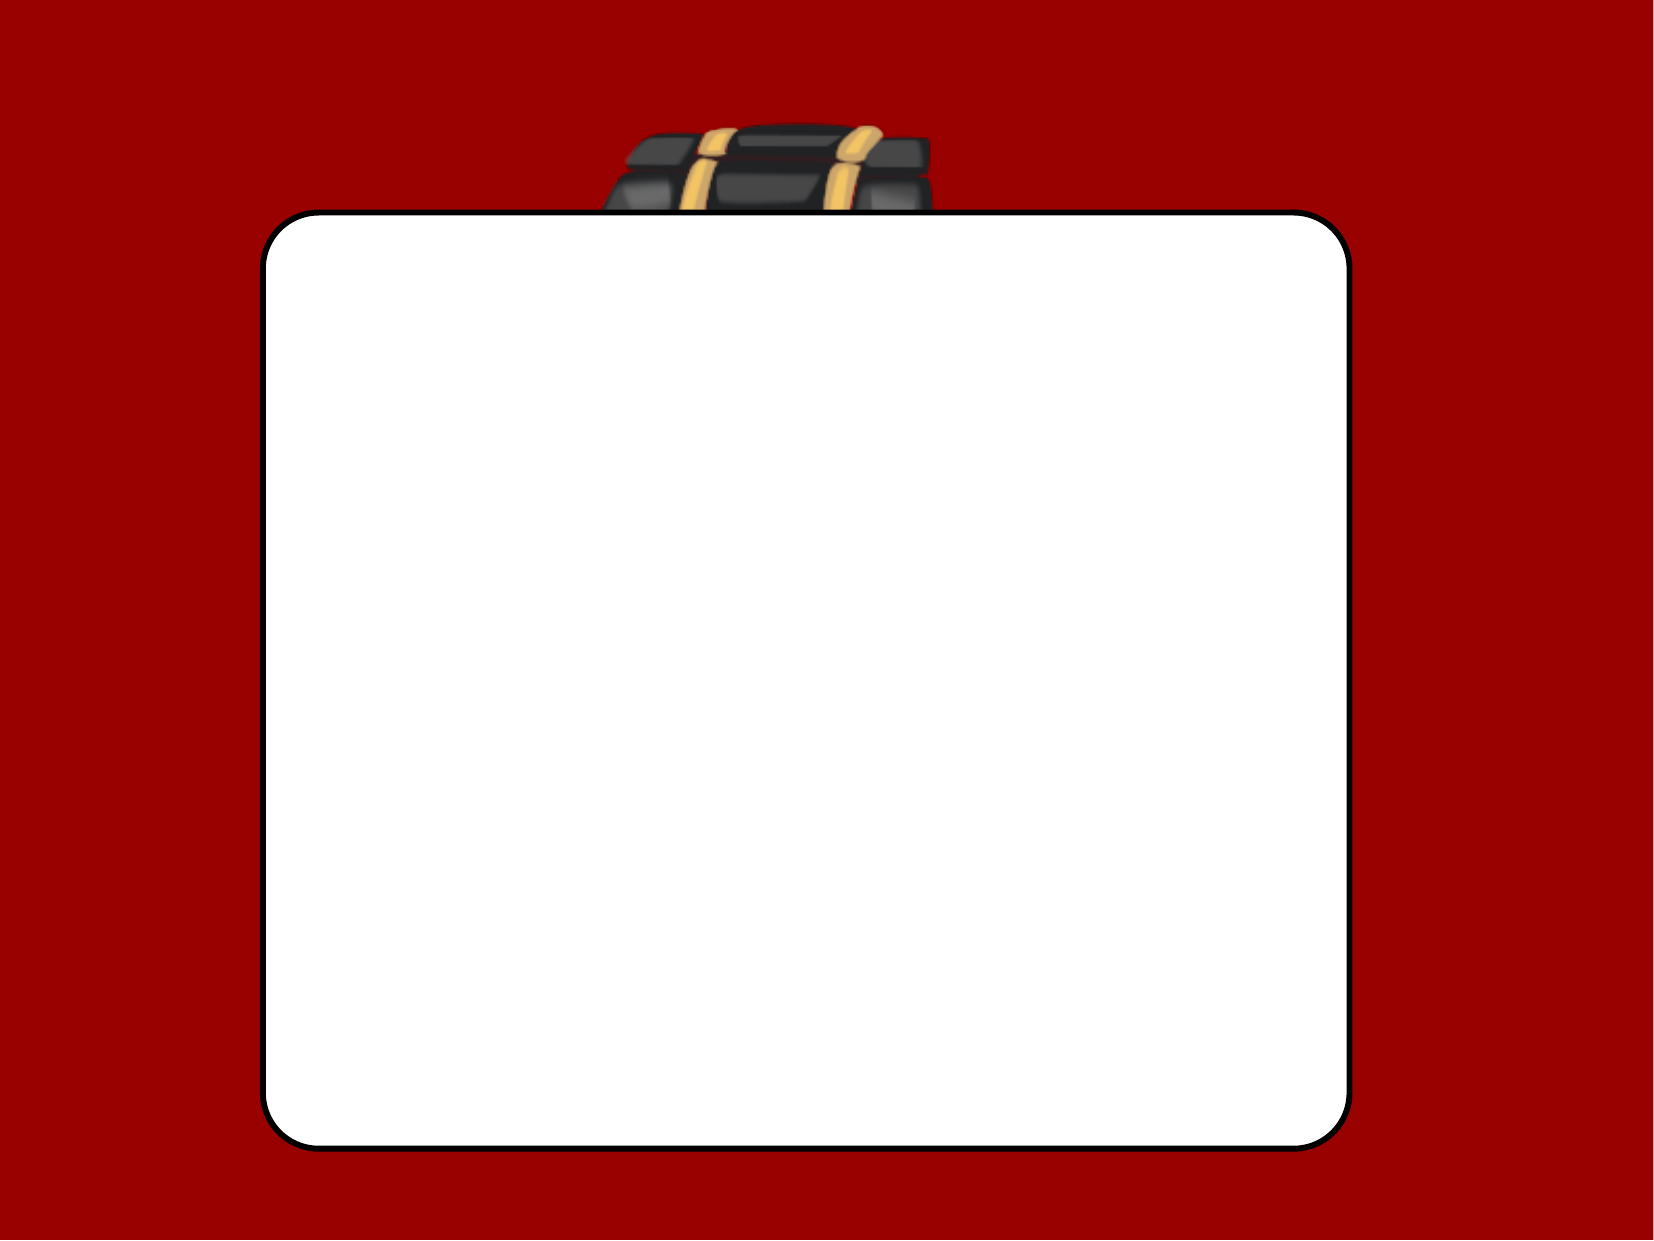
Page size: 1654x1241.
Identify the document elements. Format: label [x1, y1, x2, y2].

picture [341, 107, 1315, 216]
picture [341, 1145, 1315, 1153]
text_box [262, 212, 1350, 1149]
